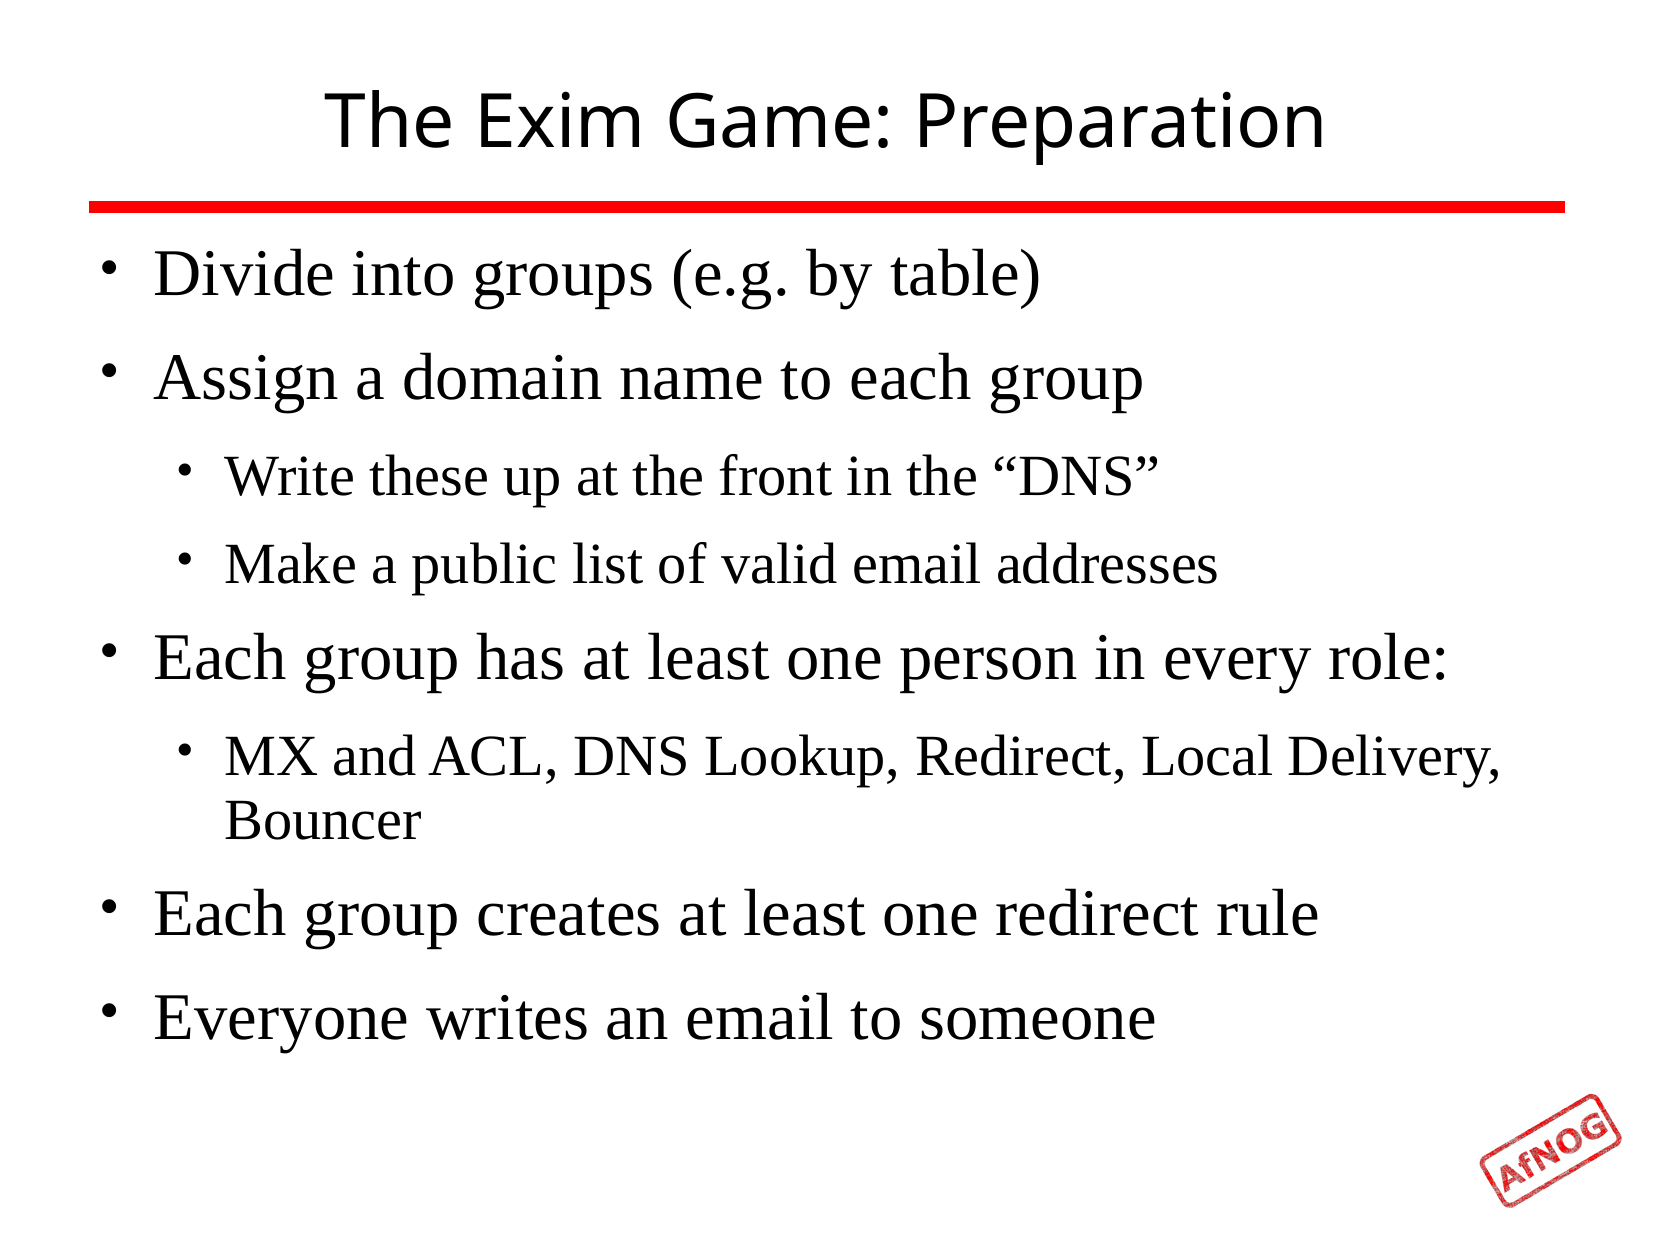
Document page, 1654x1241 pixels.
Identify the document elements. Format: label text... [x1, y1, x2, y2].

list Divide into groups (e.g. by table) Assign a domain name to each group Write these up at the front in the “DNS” Make a public list of valid email addresses Each group has at least one person in every role: MX and ACL, DNS Lookup, Redirect, Local Delivery, Bouncer Each group creates at least one redirect rule Everyone writes an email to someone [82, 236, 1571, 1123]
picture [1476, 1090, 1625, 1211]
title The Exim Game: Preparation [88, 29, 1565, 207]
